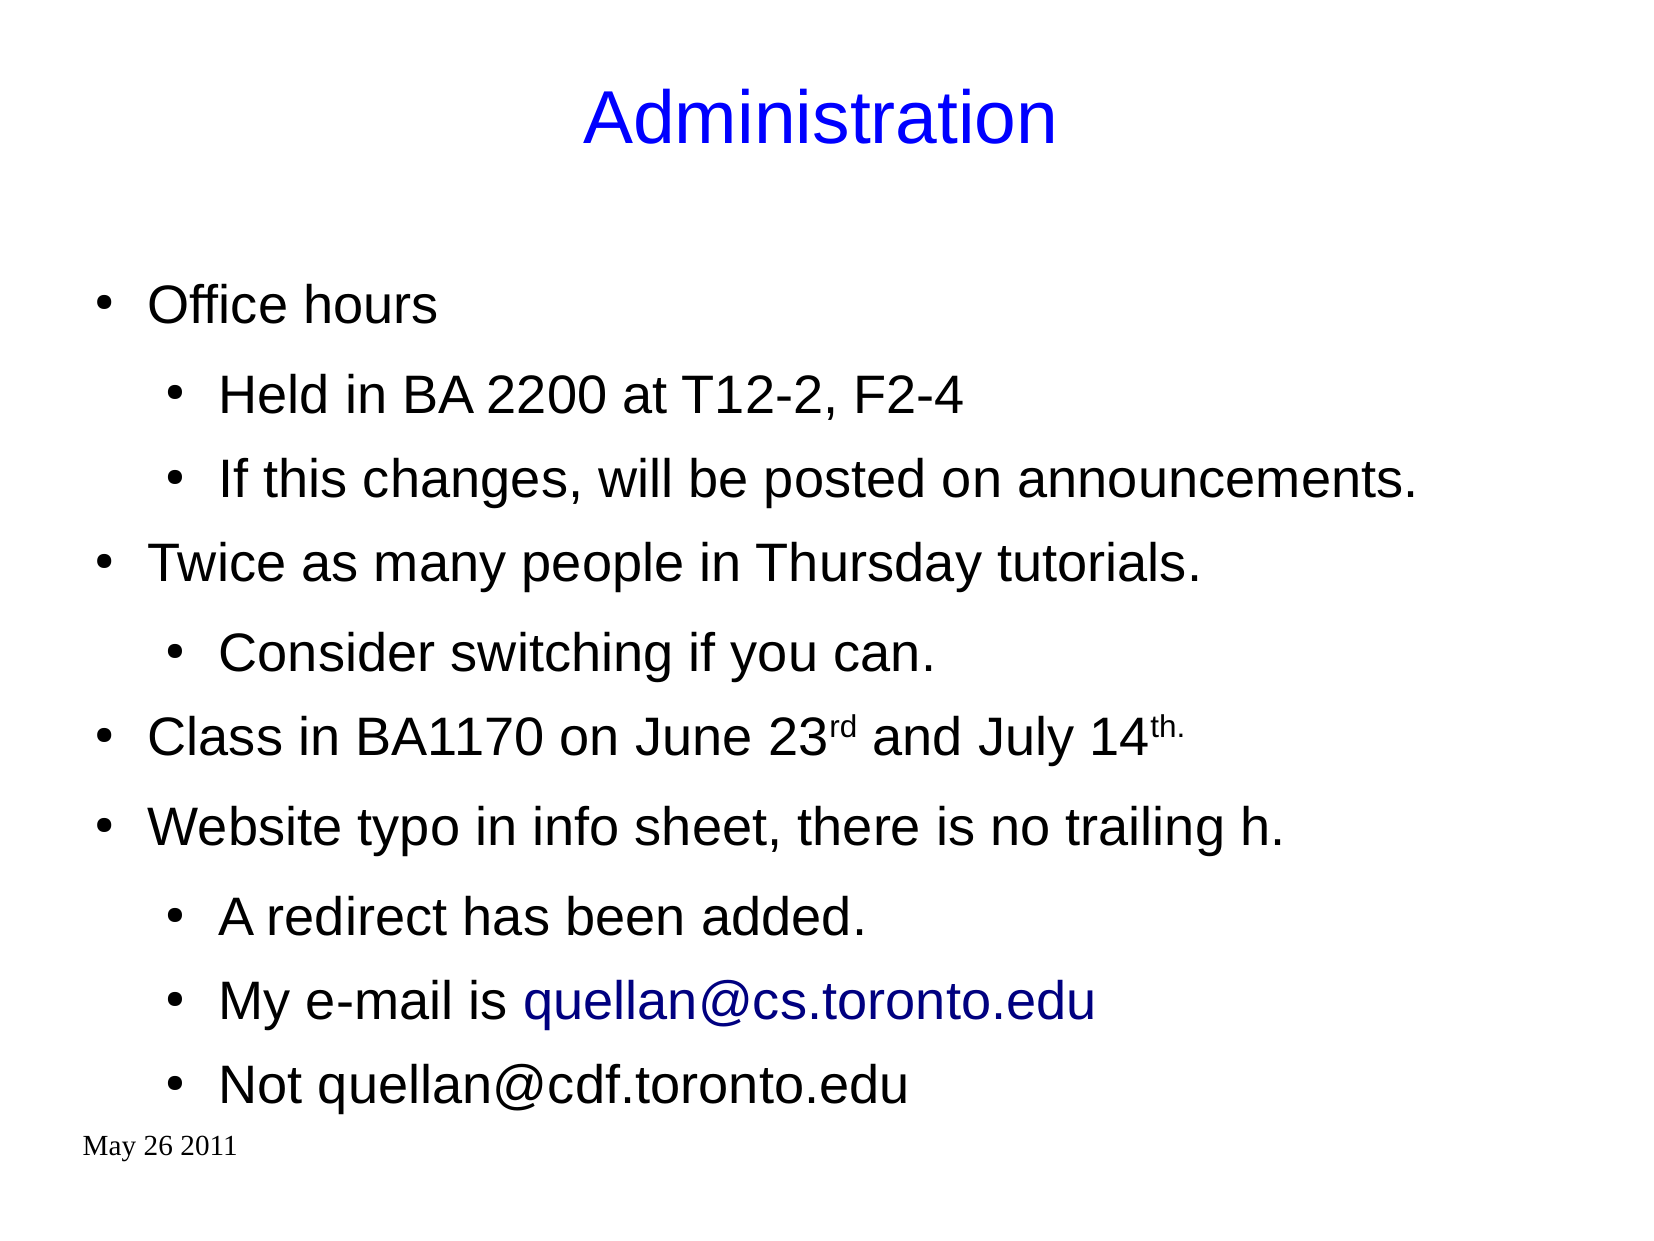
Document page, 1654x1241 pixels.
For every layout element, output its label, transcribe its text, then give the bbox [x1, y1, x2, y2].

list Office hours Held in BA 2200 at T12-2, F2-4 If this changes, will be posted on announcements. Twice as many people in Thursday tutorials. Consider switching if you can. Class in BA1170 on June 23rd and July 14th. Website typo in info sheet, there is no trailing h. A redirect has been added. My e-mail is quellan@cs.toronto.edu Not quellan@cdf.toronto.edu [76, 274, 1565, 1118]
title Administration [76, 58, 1565, 178]
